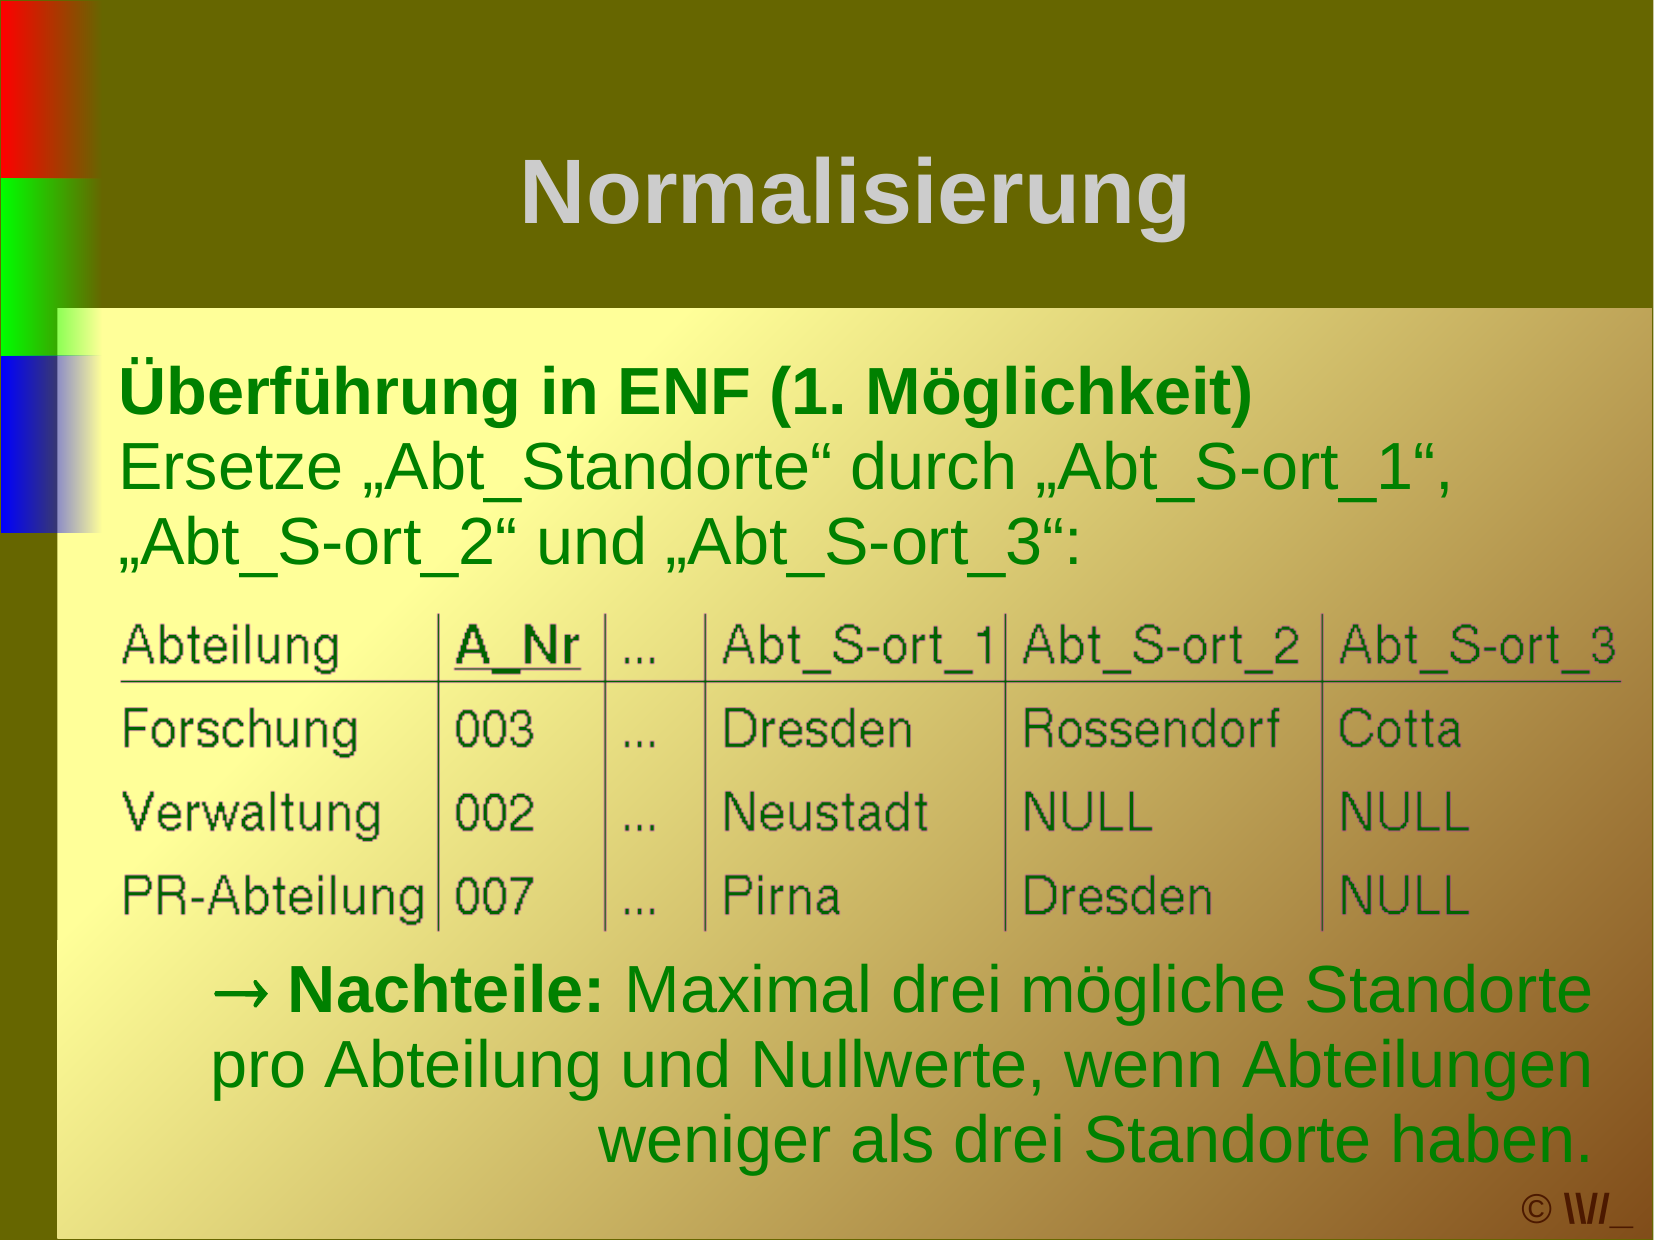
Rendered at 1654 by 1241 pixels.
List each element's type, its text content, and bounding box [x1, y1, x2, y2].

picture [119, 612, 1624, 934]
list Überführung in ENF (1. Möglichkeit) Ersetze „Abt_Standorte“ durch „Abt_S-ort_1“, „Abt_S-ort_2“ und „Abt_S-ort_3“:  Nachteile: Maximal drei mögliche Standorte pro Abteilung und Nullwerte, wenn Abteilungen weniger als drei Standorte haben. [118, 354, 1595, 1184]
title Normalisierung [118, 95, 1595, 289]
